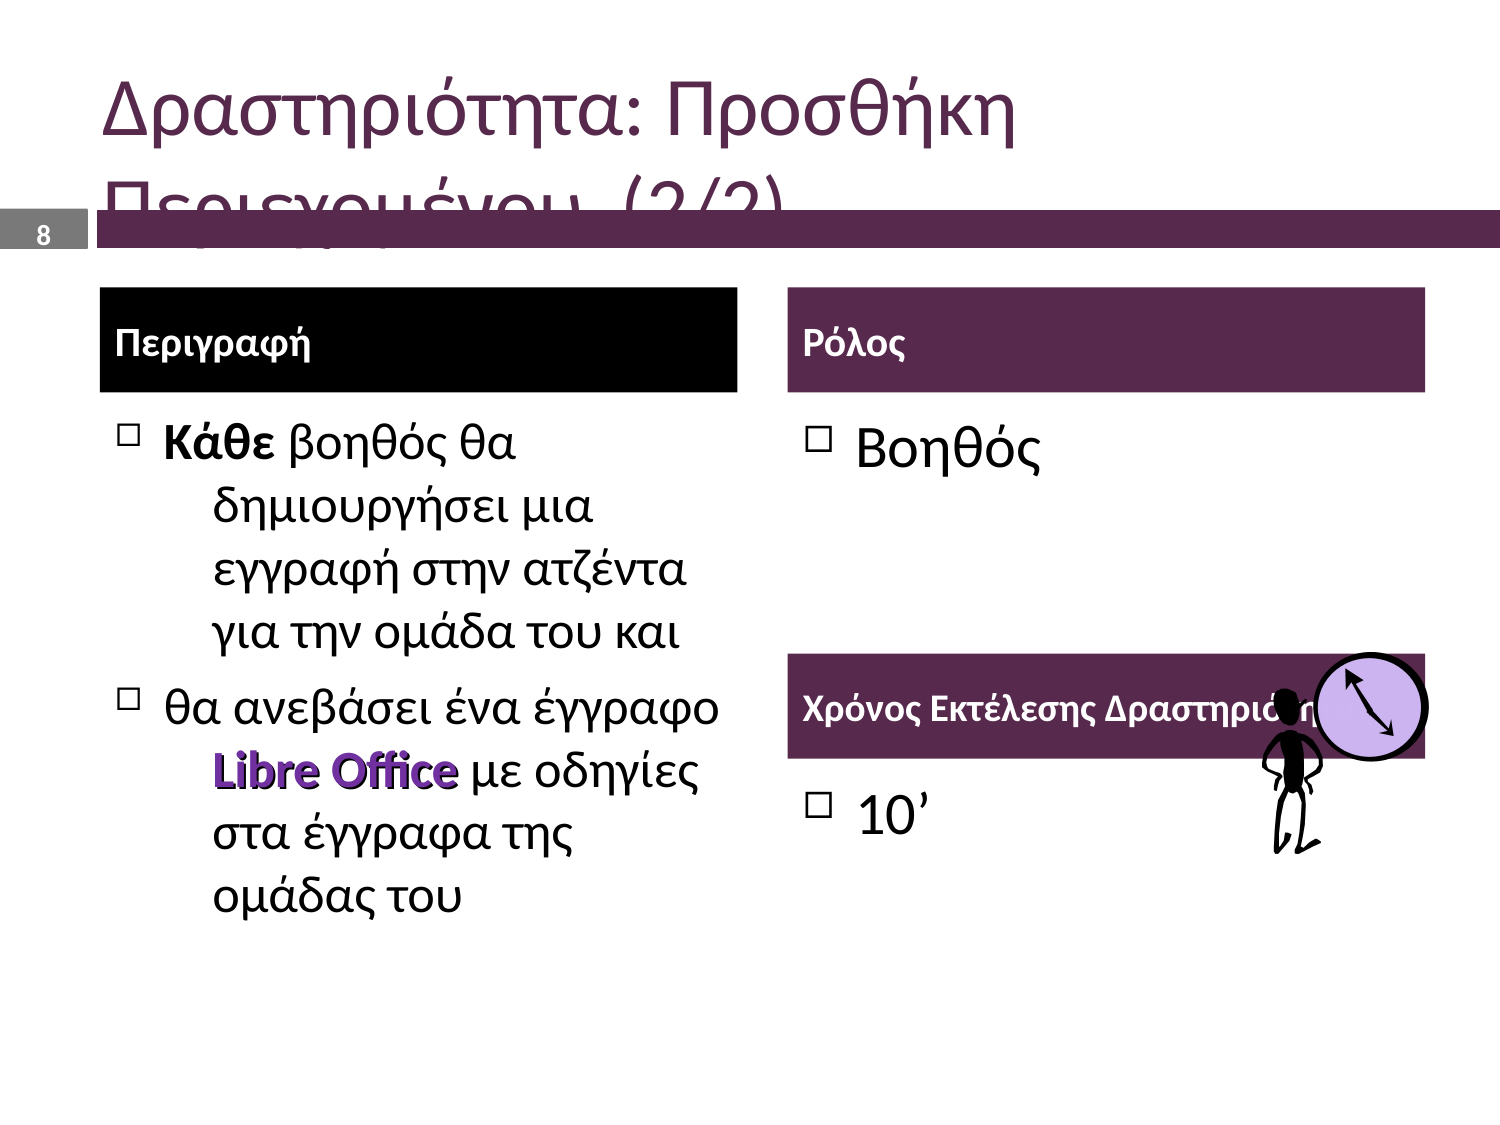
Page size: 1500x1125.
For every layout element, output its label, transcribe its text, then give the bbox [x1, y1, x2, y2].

list Ρόλος [787, 287, 1426, 393]
list Χρόνος Εκτέλεσης Δραστηριότητας [787, 653, 1262, 759]
list Περιγραφή [99, 287, 738, 393]
list Κάθε βοηθός θα δημιουργήσει μια εγγραφή στην ατζέντα για την ομάδα του και θα ανεβάσει ένα έγγραφο Libre Office με οδηγίες στα έγγραφα της ομάδας του [99, 399, 738, 988]
text_box [0, 208, 88, 249]
title Δραστηριότητα: Προσθήκη Περιεχομένου (2/2) [87, 44, 1426, 188]
list Βοηθός [787, 399, 1426, 634]
list 10’ [787, 766, 1426, 988]
picture [1262, 652, 1429, 854]
